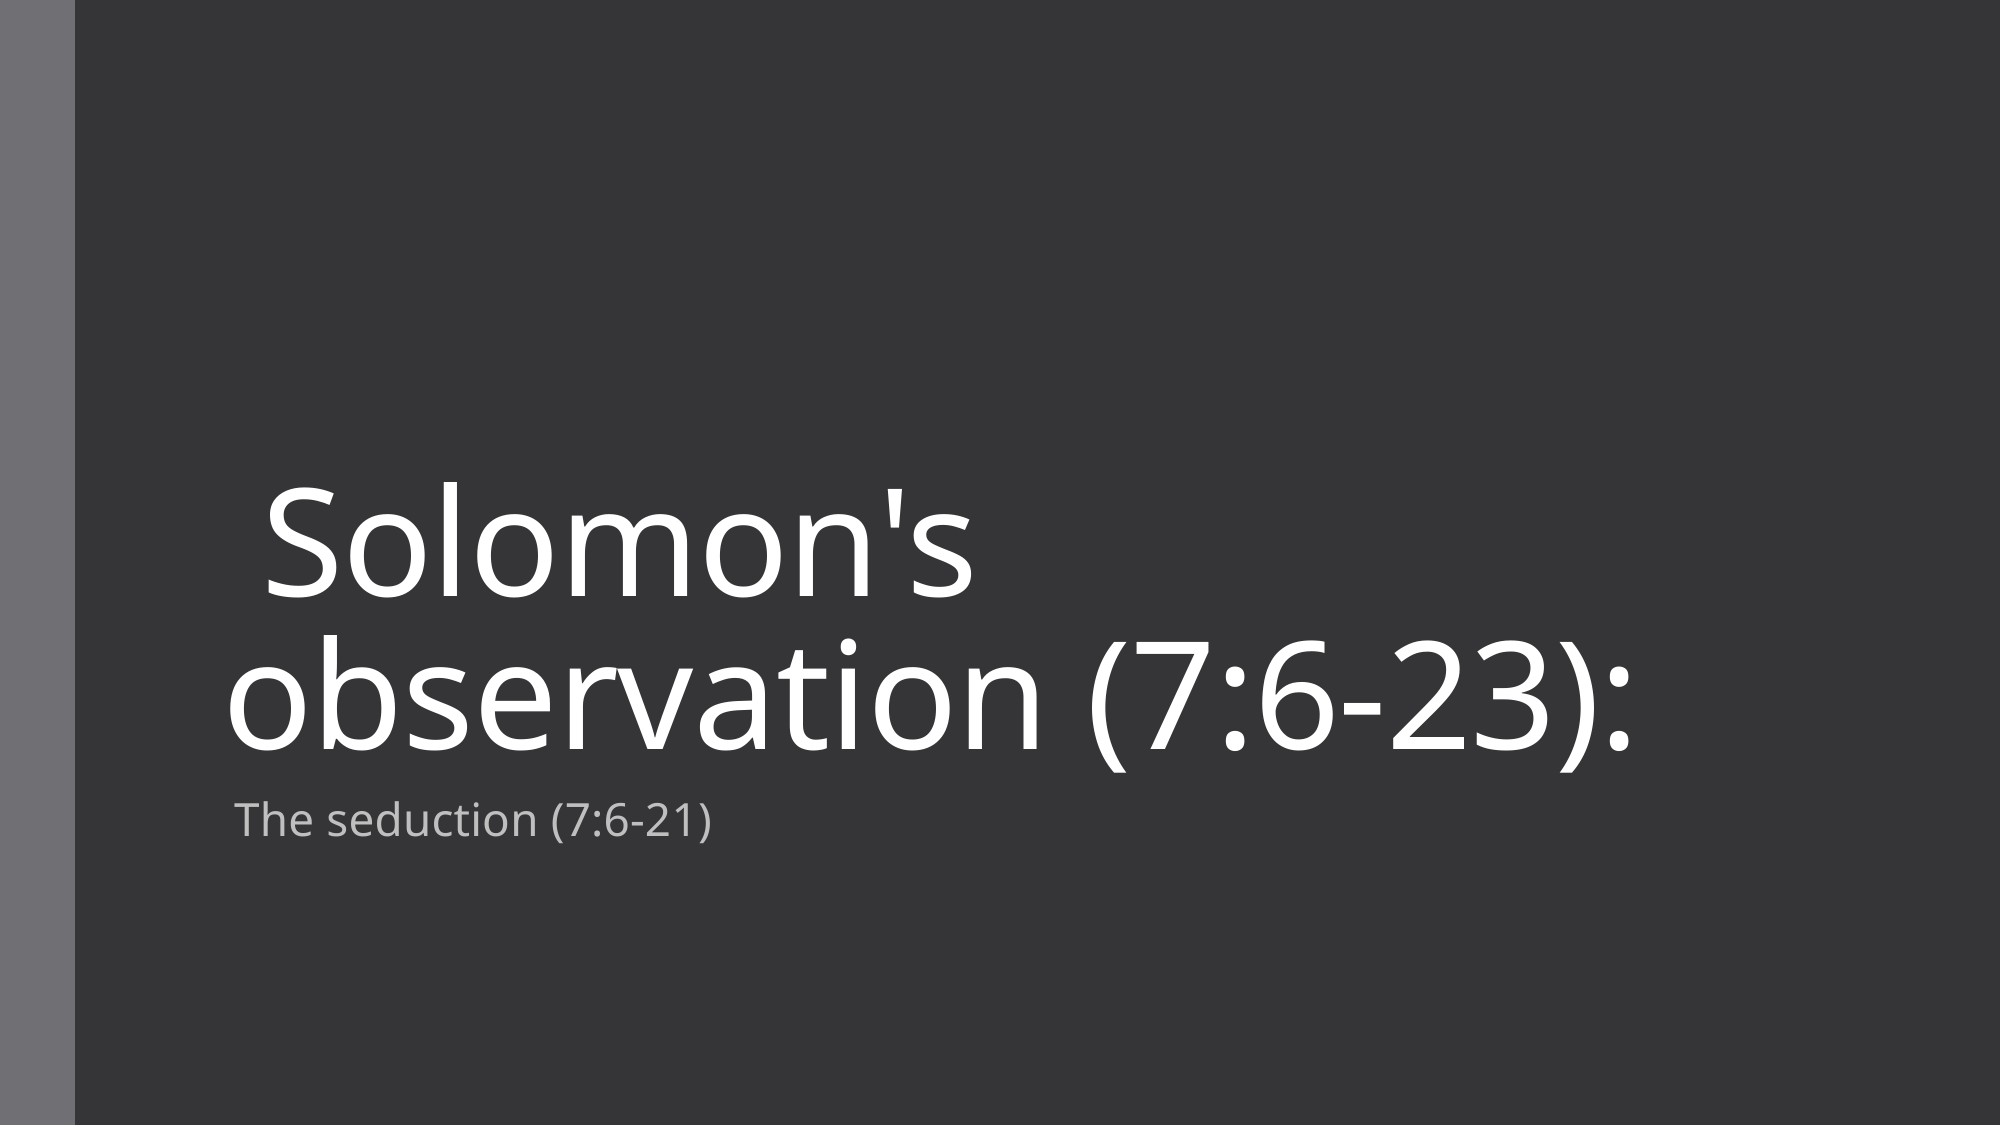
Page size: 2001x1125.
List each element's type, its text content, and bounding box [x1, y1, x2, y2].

title Solomon's observation (7:6-23): [206, 124, 1752, 787]
subtitle The seduction (7:6-21) [206, 787, 1752, 1066]
